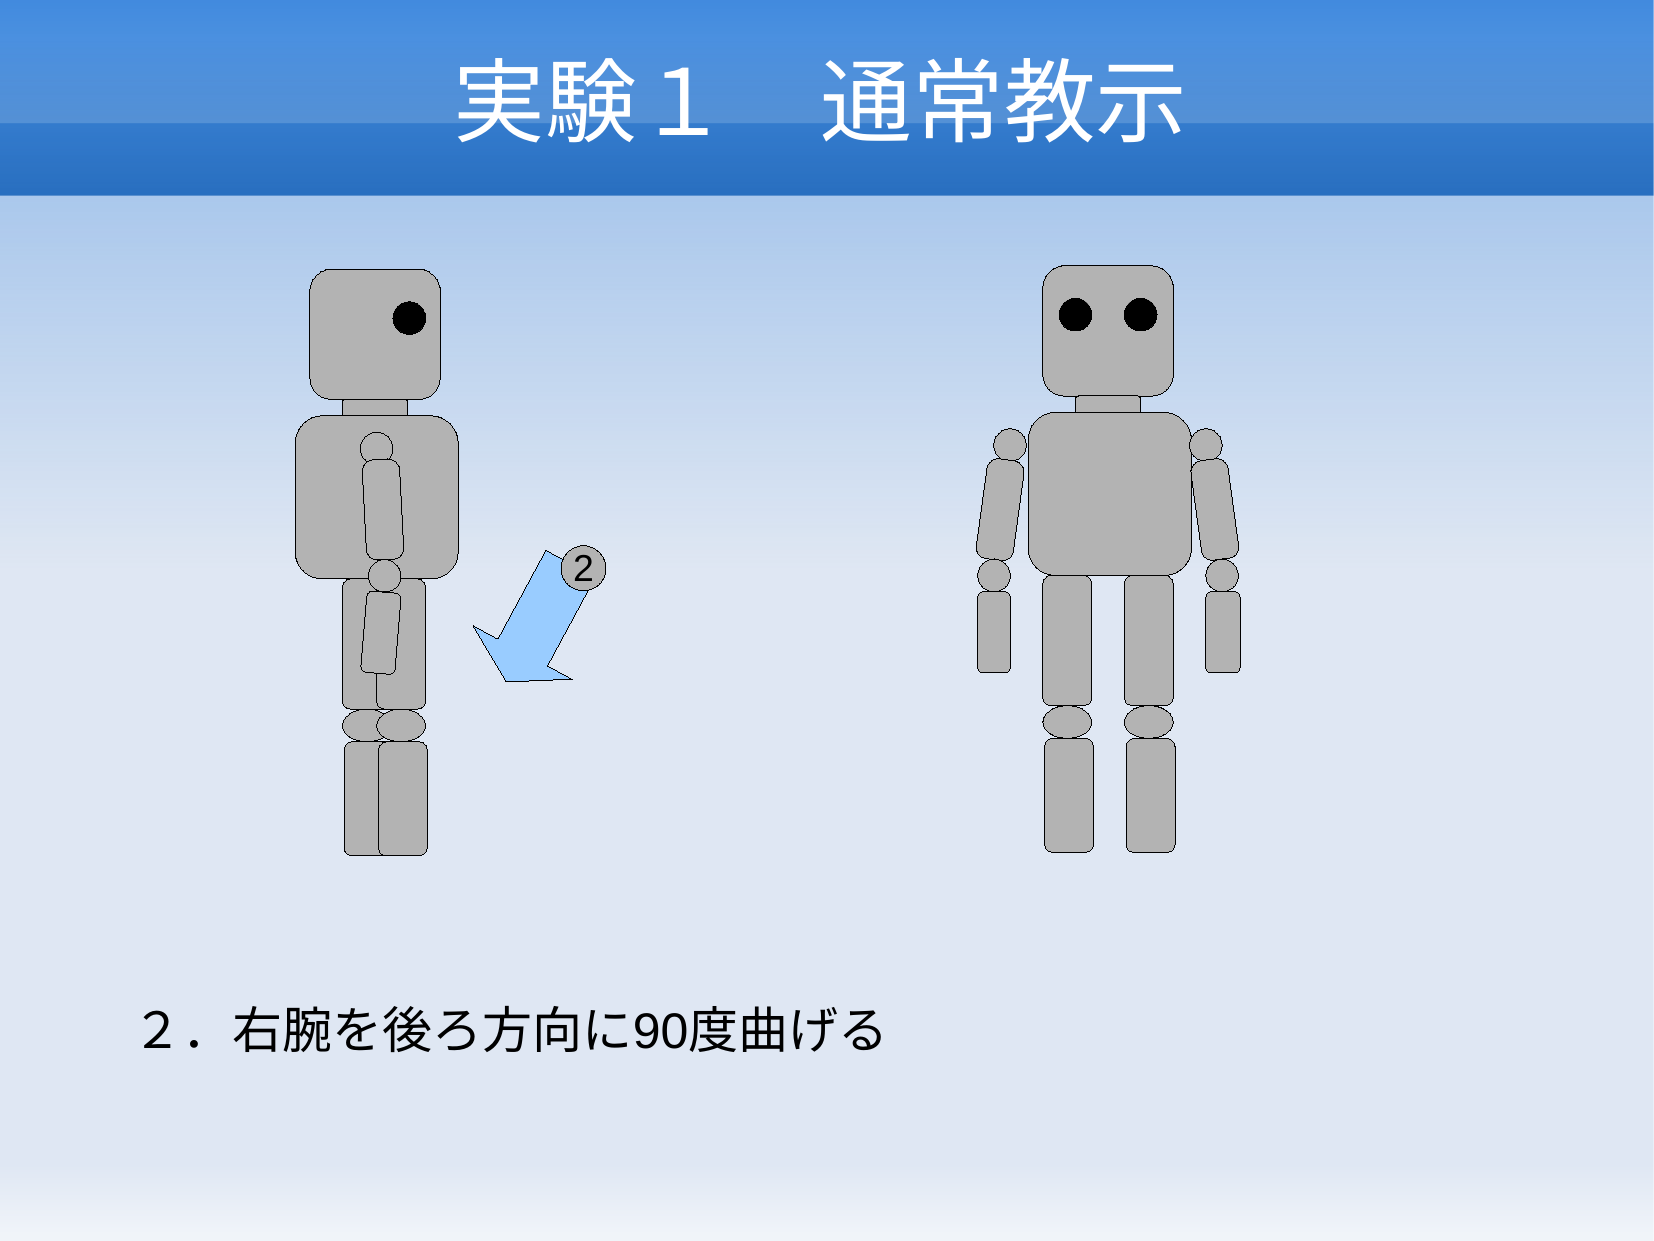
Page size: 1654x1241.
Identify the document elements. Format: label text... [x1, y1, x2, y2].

text_box [1028, 265, 1241, 853]
picture [0, 0, 1654, 1241]
text_box [295, 269, 459, 856]
text_box [976, 428, 1027, 673]
title 実験１ 通常教示 [76, 0, 1566, 208]
text_box 2 [561, 545, 606, 591]
text_box [473, 550, 588, 682]
text_box ２．右腕を後ろ方向に90度曲げる [118, 927, 904, 1148]
